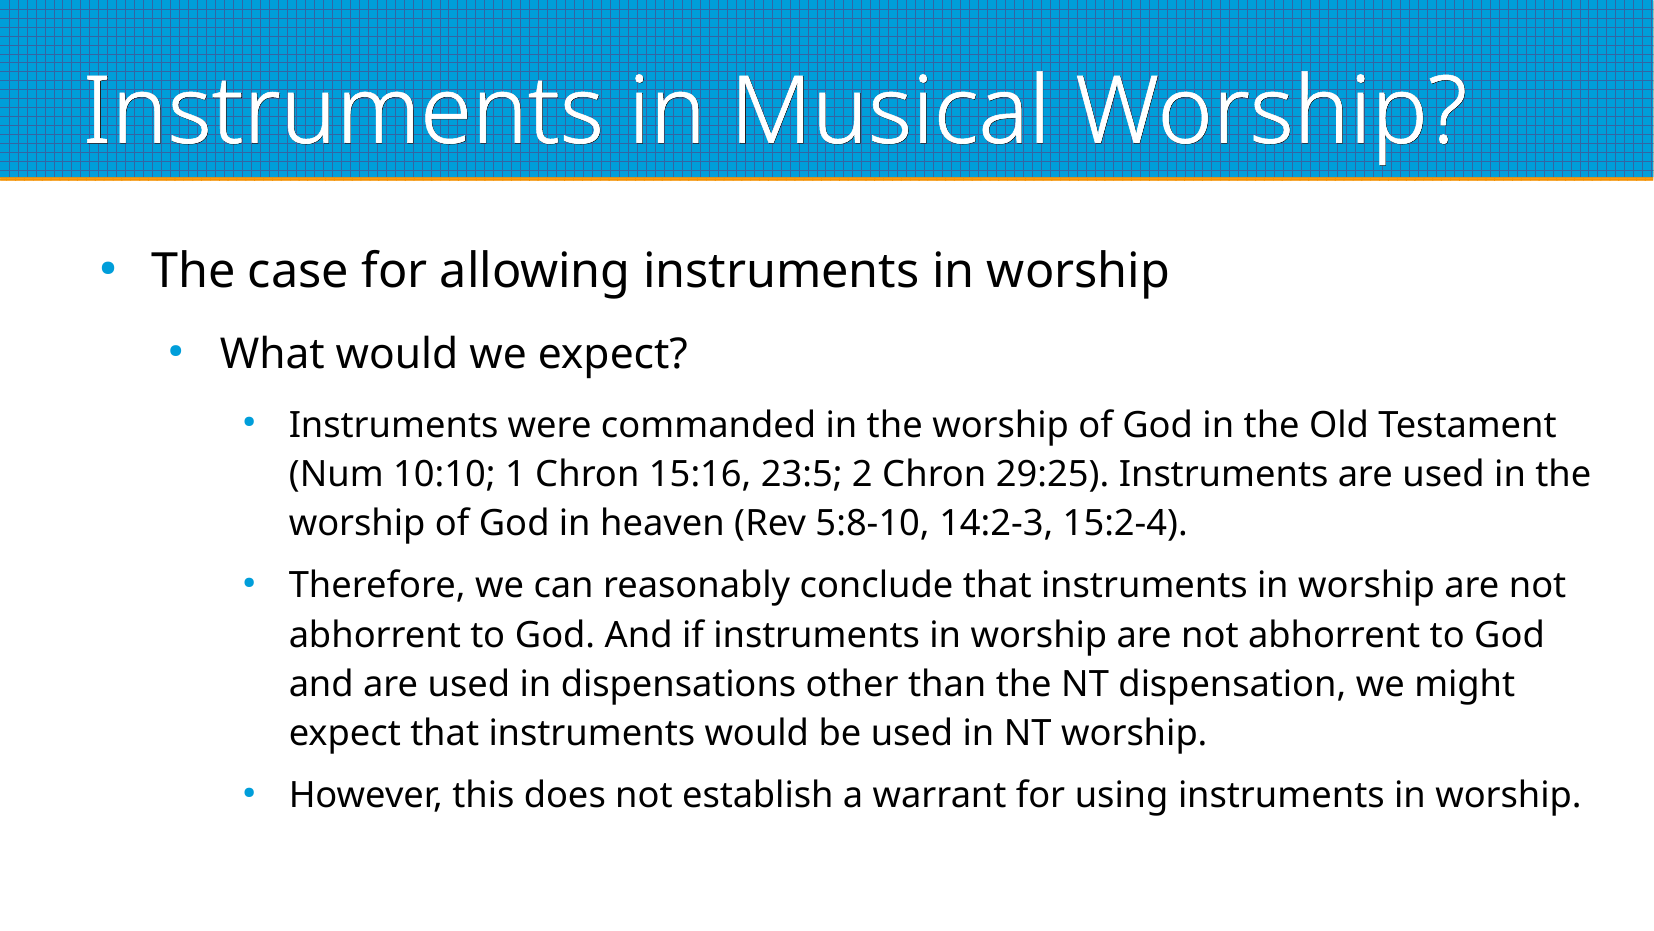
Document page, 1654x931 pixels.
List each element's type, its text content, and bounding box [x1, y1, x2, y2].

title Instruments in Musical Worship? [82, 14, 1571, 171]
list The case for allowing instruments in worship What would we expect? Instruments were commanded in the worship of God in the Old Testament (Num 10:10; 1 Chron 15:16, 23:5; 2 Chron 29:25). Instruments are used in the worship of God in heaven (Rev 5:8-10, 14:2-3, 15:2-4). Therefore, we can reasonably conclude that instruments in worship are not abhorrent to God. And if instruments in worship are not abhorrent to God and are used in dispensations other than the NT dispensation, we might expect that instruments would be used in NT worship. However, this does not establish a warrant for using instruments in worship. [82, 236, 1613, 863]
